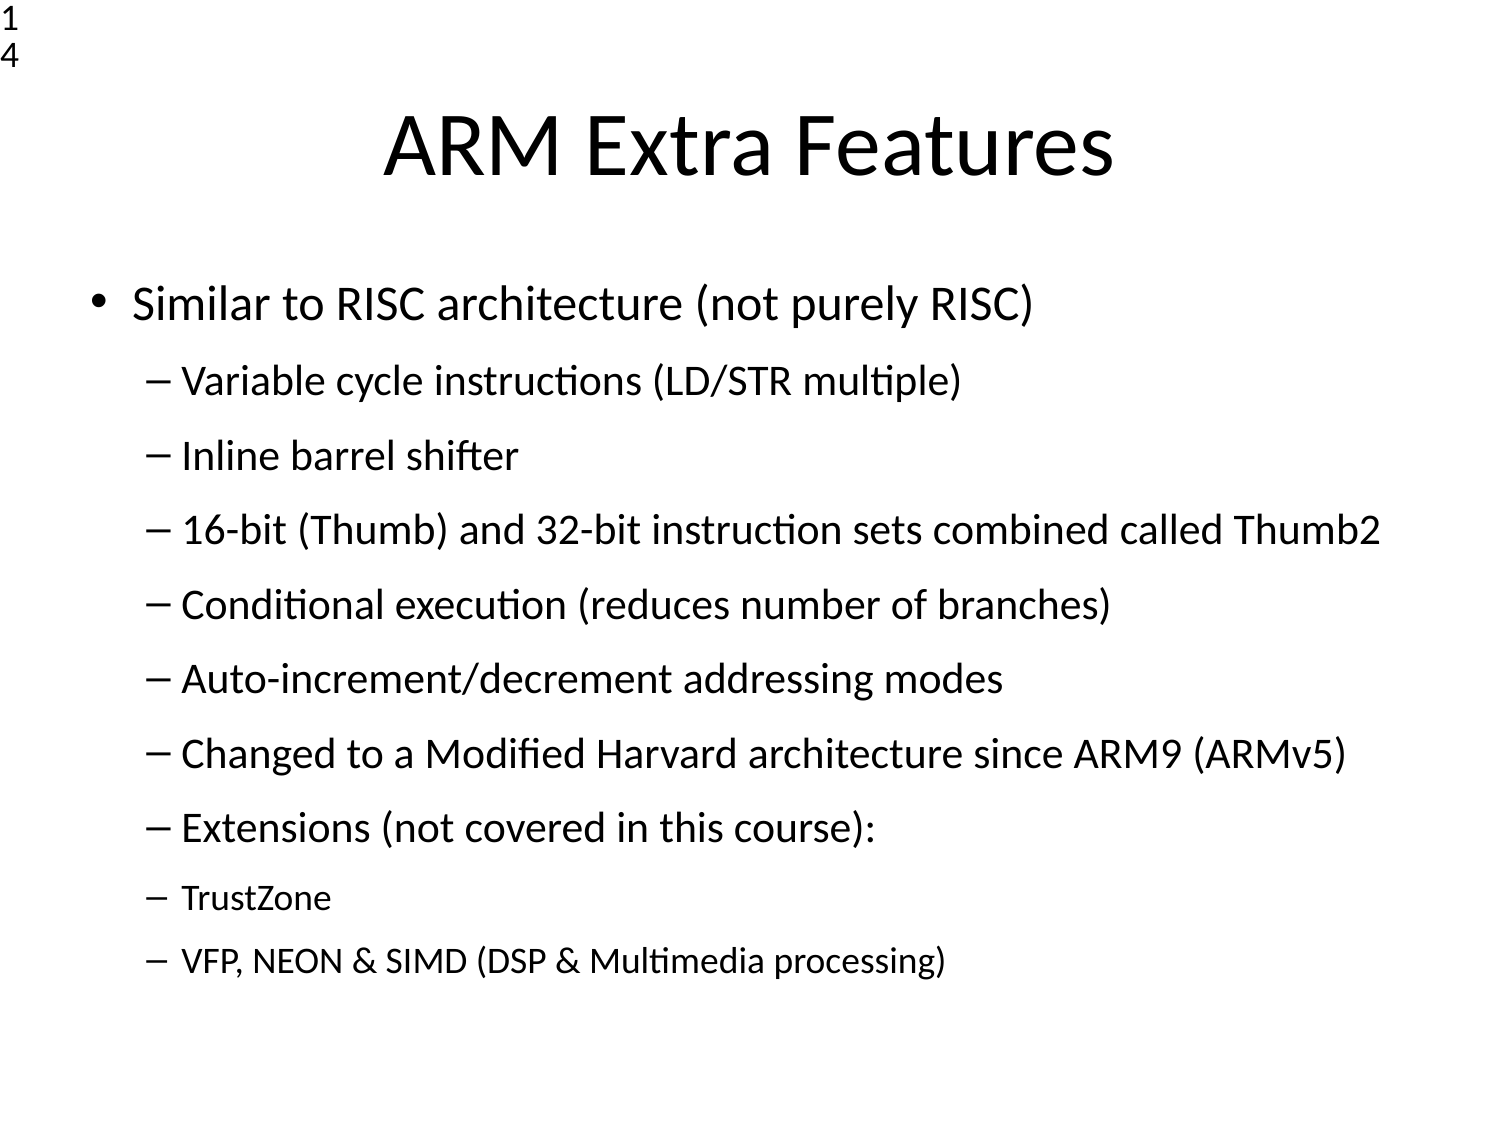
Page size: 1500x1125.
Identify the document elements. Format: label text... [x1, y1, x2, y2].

list Similar to RISC architecture (not purely RISC) Variable cycle instructions (LD/STR multiple) Inline barrel shifter 16-bit (Thumb) and 32-bit instruction sets combined called Thumb2 Conditional execution (reduces number of branches) Auto-increment/decrement addressing modes Changed to a Modified Harvard architecture since ARM9 (ARMv5) Extensions (not covered in this course): TrustZone VFP, NEON & SIMD (DSP & Multimedia processing) [75, 262, 1425, 1005]
title ARM Extra Features [75, 45, 1425, 233]
